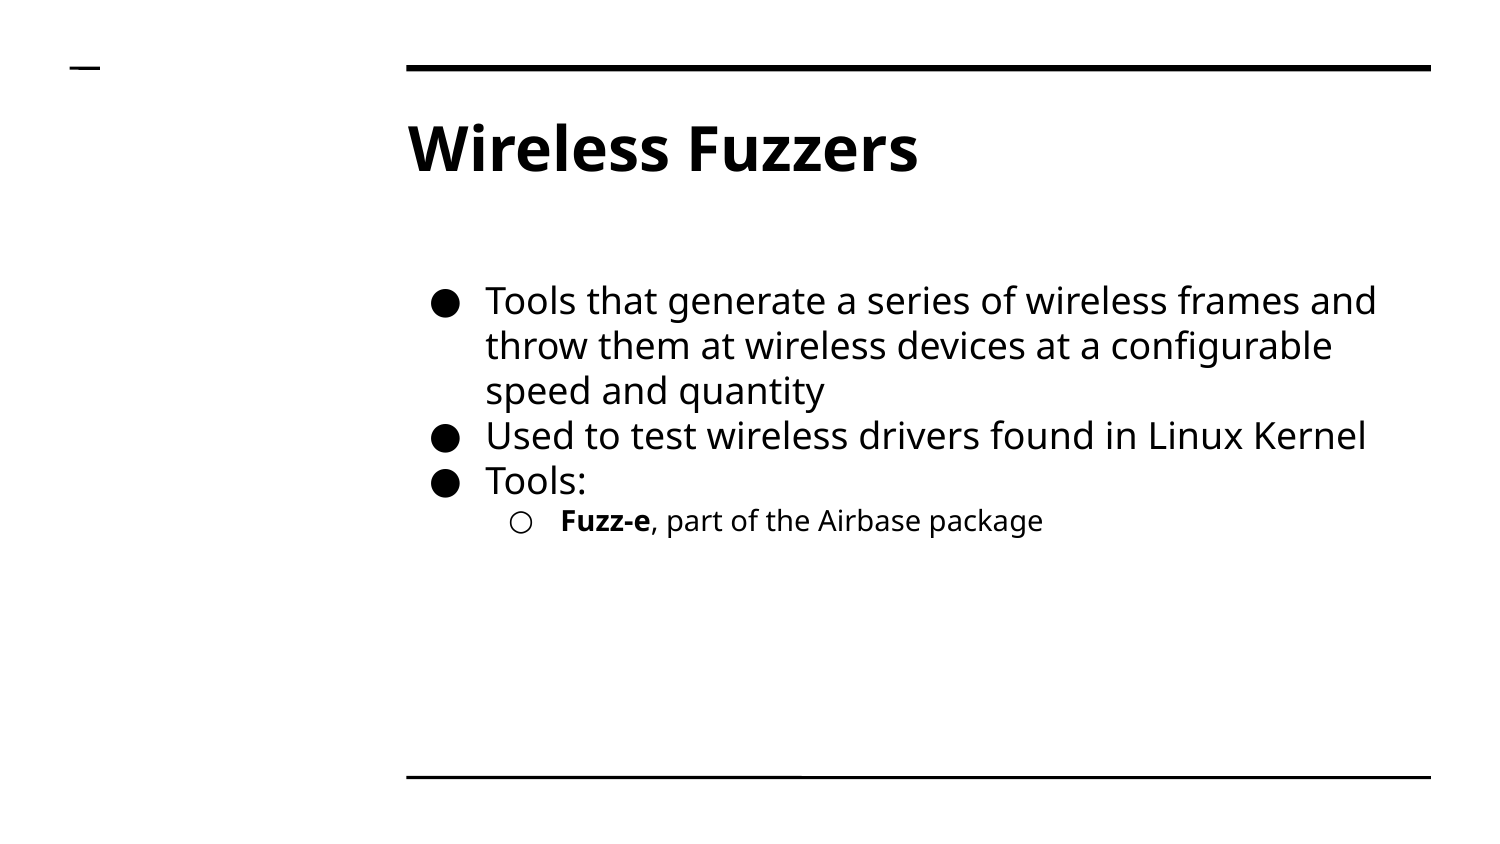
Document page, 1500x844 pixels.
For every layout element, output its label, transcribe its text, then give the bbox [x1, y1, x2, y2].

list Tools that generate a series of wireless frames and throw them at wireless devices at a configurable speed and quantity Used to test wireless drivers found in Linux Kernel Tools: Fuzz-e, part of the Airbase package [395, 261, 1433, 755]
title Wireless Fuzzers [393, 94, 1431, 199]
